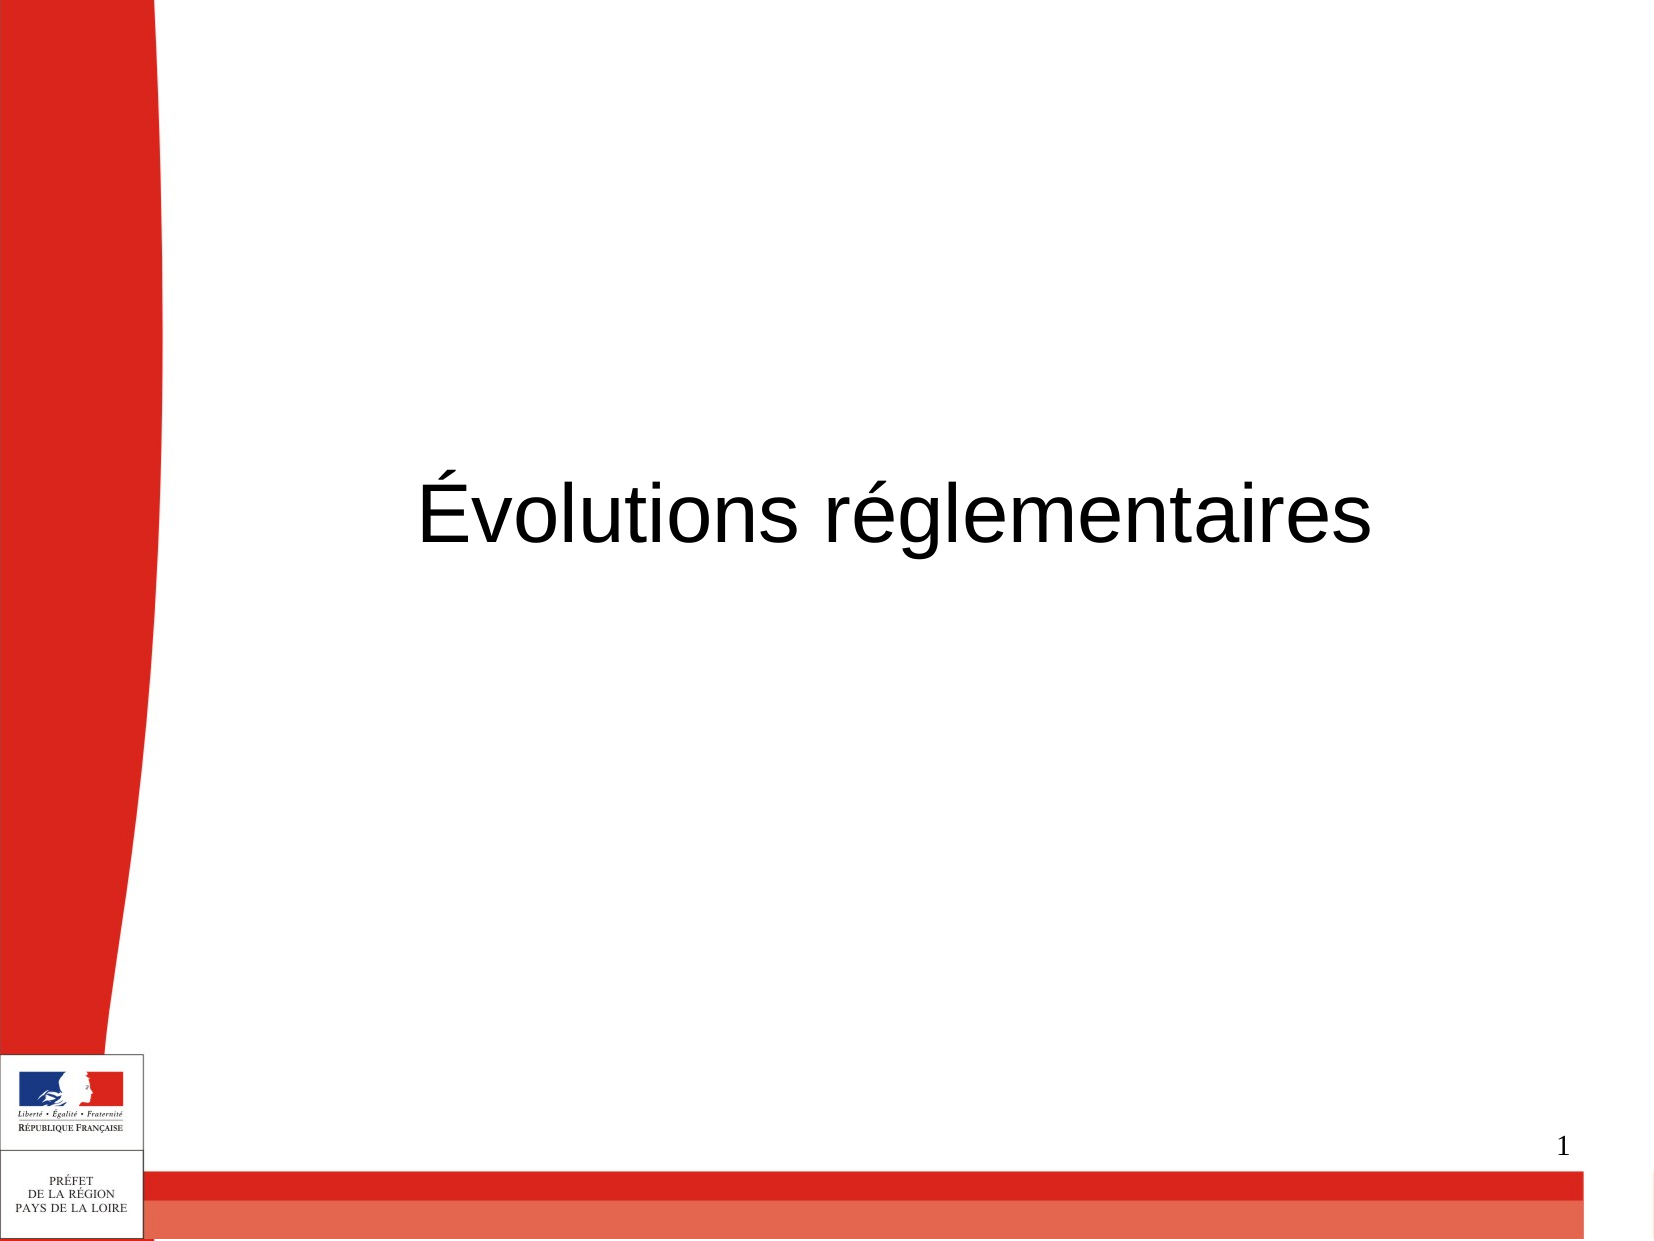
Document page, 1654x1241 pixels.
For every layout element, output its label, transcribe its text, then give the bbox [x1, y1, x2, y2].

picture [0, 0, 1654, 1241]
title Évolutions réglementaires [118, 428, 1619, 591]
